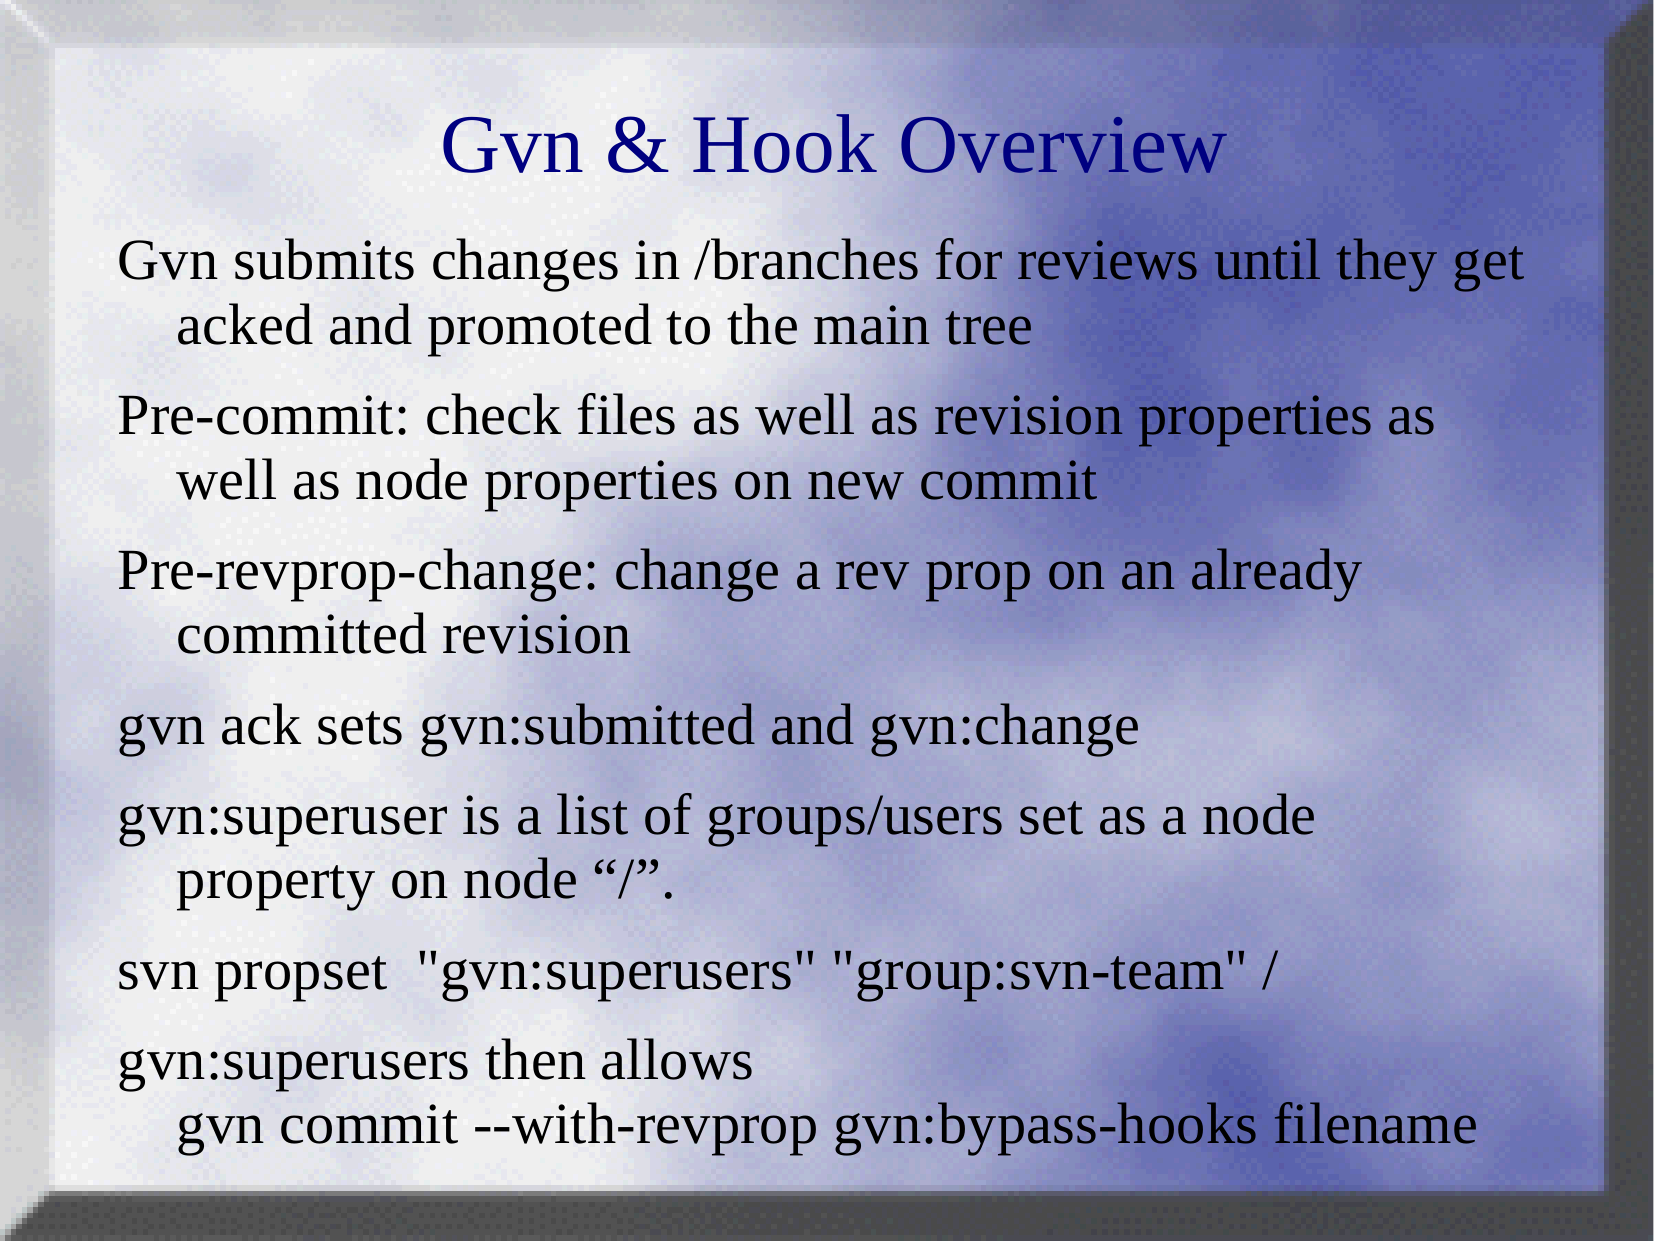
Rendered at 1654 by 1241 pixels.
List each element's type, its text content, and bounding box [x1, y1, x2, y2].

picture [0, 0, 1654, 1241]
title Gvn & Hook Overview [119, 95, 1550, 194]
list Gvn submits changes in /branches for reviews until they get acked and promoted to the main tree Pre-commit: check files as well as revision properties as well as node properties on new commit Pre-revprop-change: change a rev prop on an already committed revision gvn ack sets gvn:submitted and gvn:change gvn:superuser is a list of groups/users set as a node property on node “/”. svn propset "gvn:superusers" "group:svn-team" / gvn:superusers then allows gvn commit --with-revprop gvn:bypass-hooks filename [117, 227, 1530, 1157]
